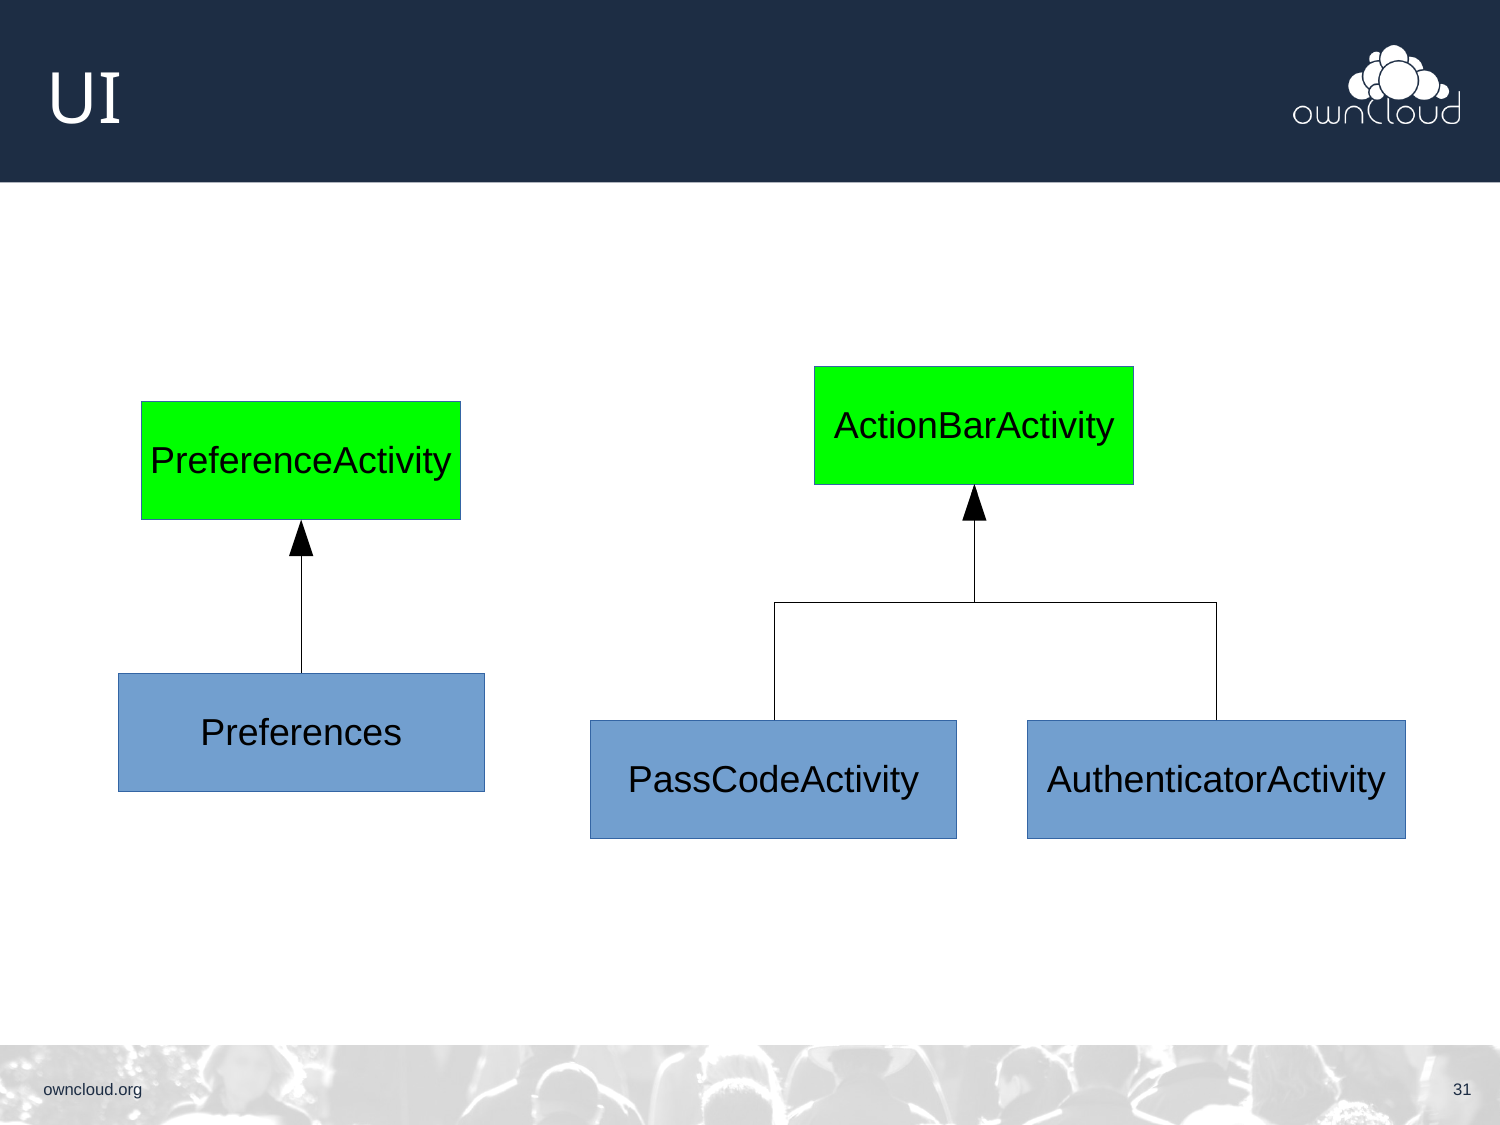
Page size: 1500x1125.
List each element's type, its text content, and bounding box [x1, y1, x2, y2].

text_box ActionBarActivity [814, 366, 1134, 485]
picture [1293, 45, 1460, 124]
picture [0, 1045, 1500, 1125]
text_box PreferenceActivity [141, 401, 461, 520]
text_box AuthenticatorActivity [1027, 720, 1406, 839]
text_box PassCodeActivity [590, 720, 957, 839]
title UI [46, 5, 1258, 187]
text_box Preferences [118, 673, 485, 792]
